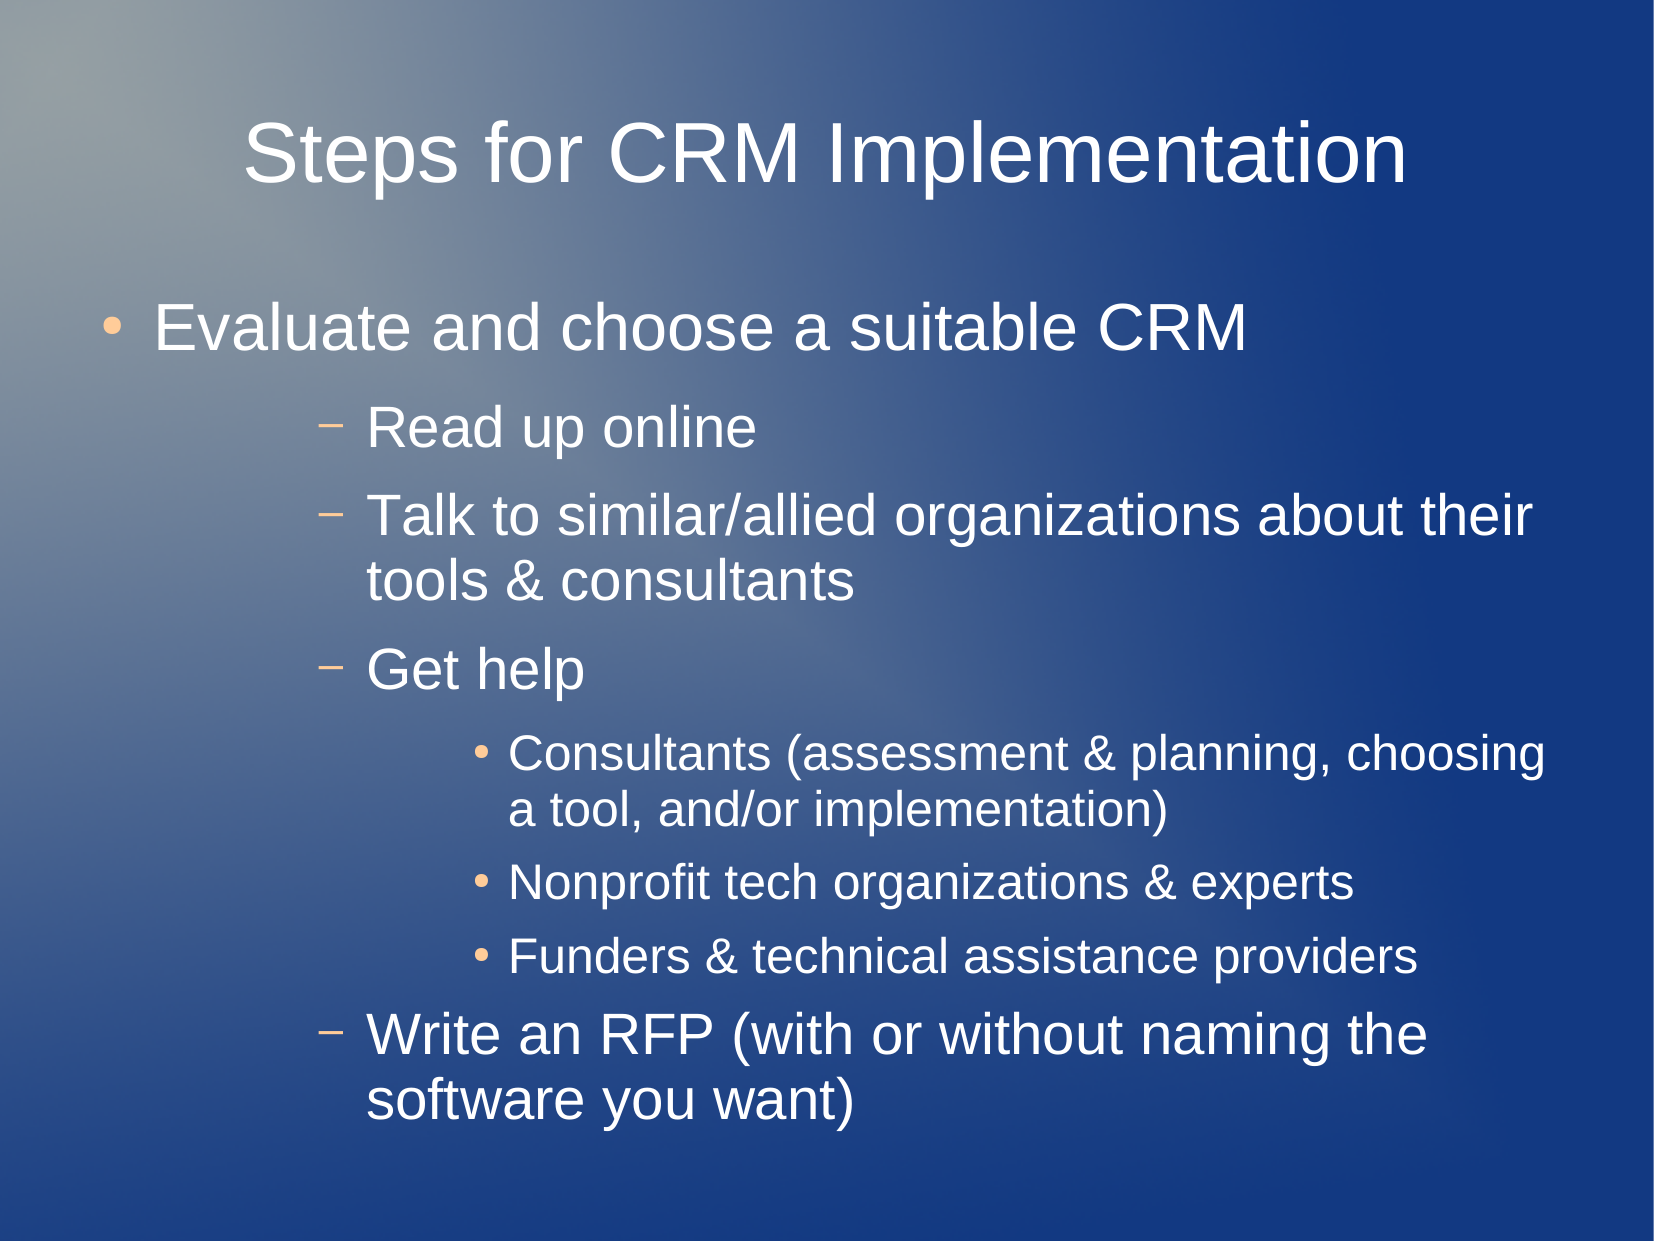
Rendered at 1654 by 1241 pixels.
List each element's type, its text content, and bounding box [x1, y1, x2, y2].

title Steps for CRM Implementation [82, 49, 1571, 257]
list Evaluate and choose a suitable CRM Read up online Talk to similar/allied organizations about their tools & consultants Get help Consultants (assessment & planning, choosing a tool, and/or implementation) Nonprofit tech organizations & experts Funders & technical assistance providers Write an RFP (with or without naming the software you want) [82, 290, 1571, 1136]
picture [0, 0, 1654, 1241]
